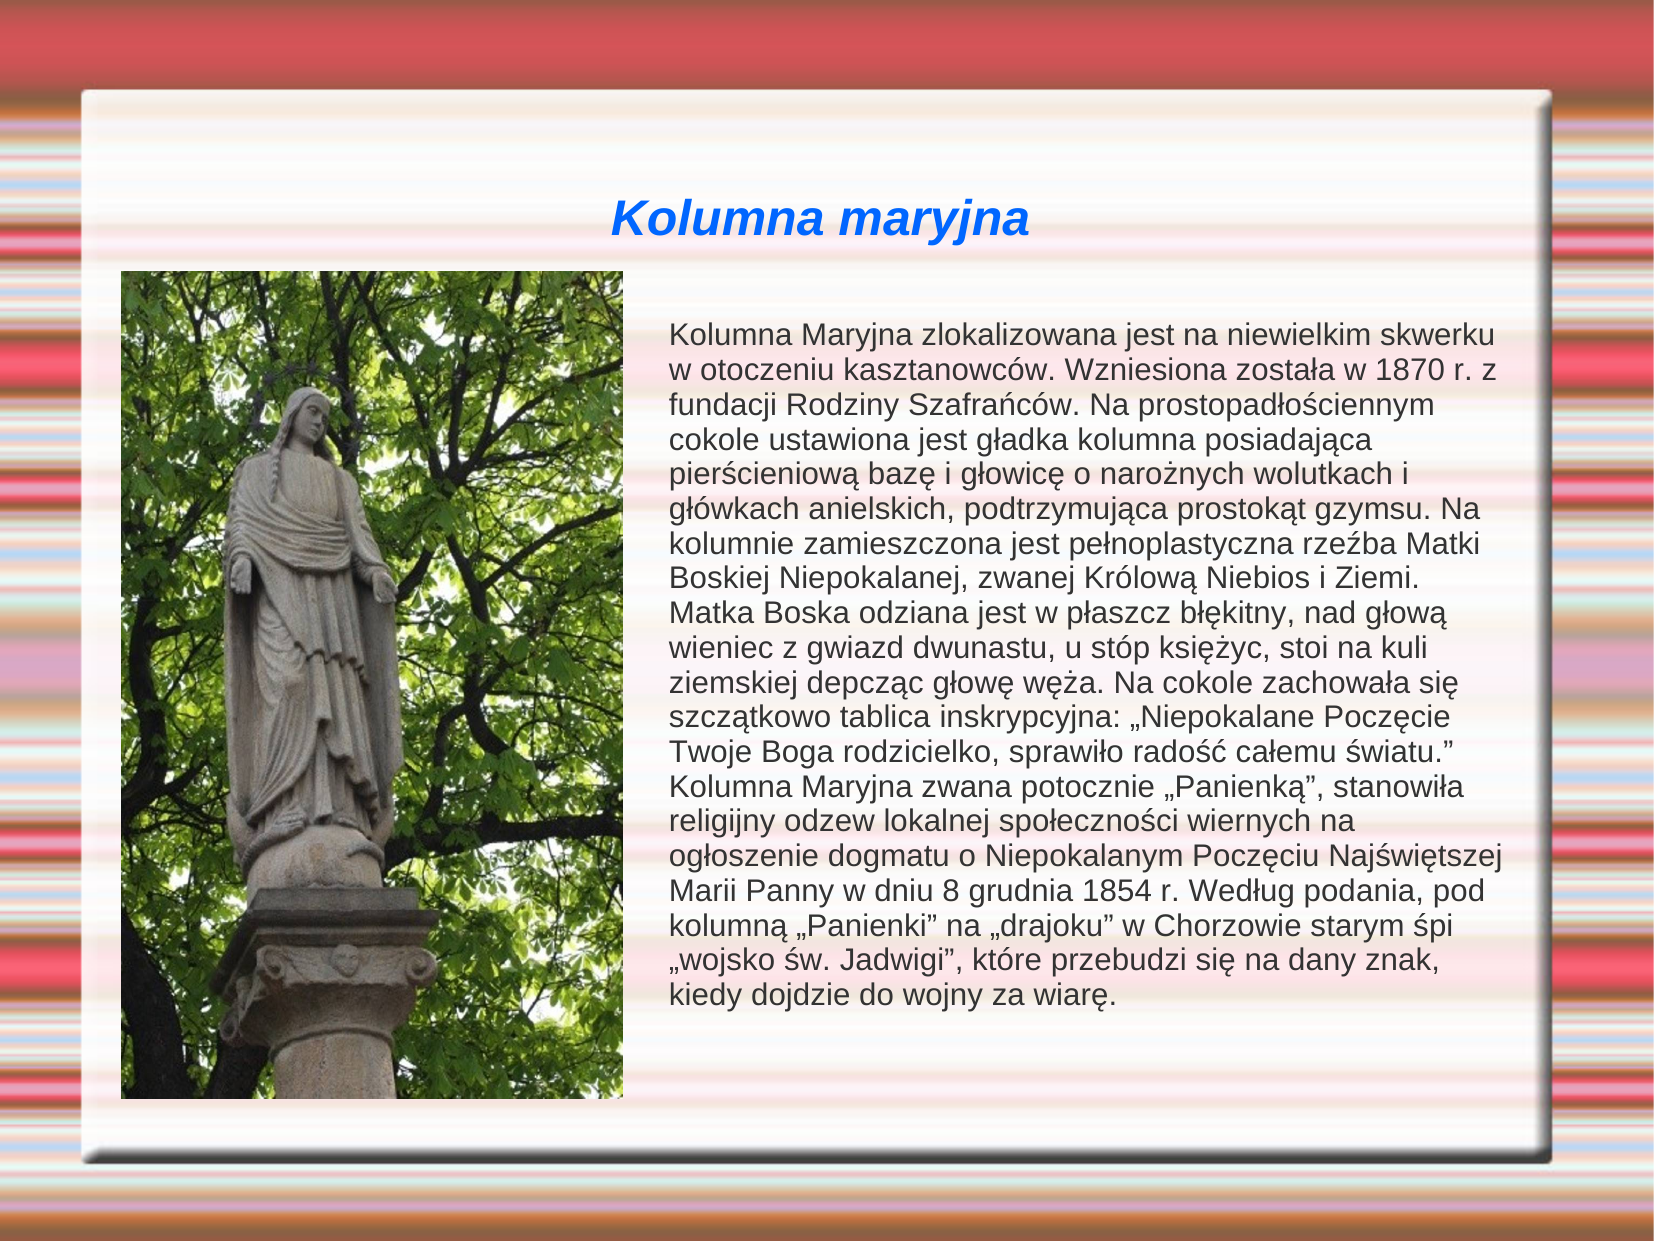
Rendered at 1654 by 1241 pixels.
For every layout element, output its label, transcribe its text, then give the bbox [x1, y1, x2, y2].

picture [0, 0, 1654, 1241]
list Kolumna Maryjna zlokalizowana jest na niewielkim skwerku w otoczeniu kasztanowców. Wzniesiona została w 1870 r. z fundacji Rodziny Szafrańców. Na prostopadłościennym cokole ustawiona jest gładka kolumna posiadająca pierścieniową bazę i głowicę o narożnych wolutkach i główkach anielskich, podtrzymująca prostokąt gzymsu. Na kolumnie zamieszczona jest pełnoplastyczna rzeźba Matki Boskiej Niepokalanej, zwanej Królową Niebios i Ziemi. Matka Boska odziana jest w płaszcz błękitny, nad głową wieniec z gwiazd dwunastu, u stóp księżyc, stoi na kuli ziemskiej depcząc głowę węża. Na cokole zachowała się szczątkowo tablica inskrypcyjna: „Niepokalane Poczęcie Twoje Boga rodzicielko, sprawiło radość całemu światu.” Kolumna Maryjna zwana potocznie „Panienką”, stanowiła religijny odzew lokalnej społeczności wiernych na ogłoszenie dogmatu o Niepokalanym Poczęciu Najświętszej Marii Panny w dniu 8 grudnia 1854 r. Według podania, pod kolumną „Panienki” na „drajoku” w Chorzowie starym śpi „wojsko św. Jadwigi”, które przebudzi się na dany znak, kiedy dojdzie do wojny za wiarę. [668, 317, 1512, 1099]
title Kolumna maryjna [121, 114, 1534, 322]
